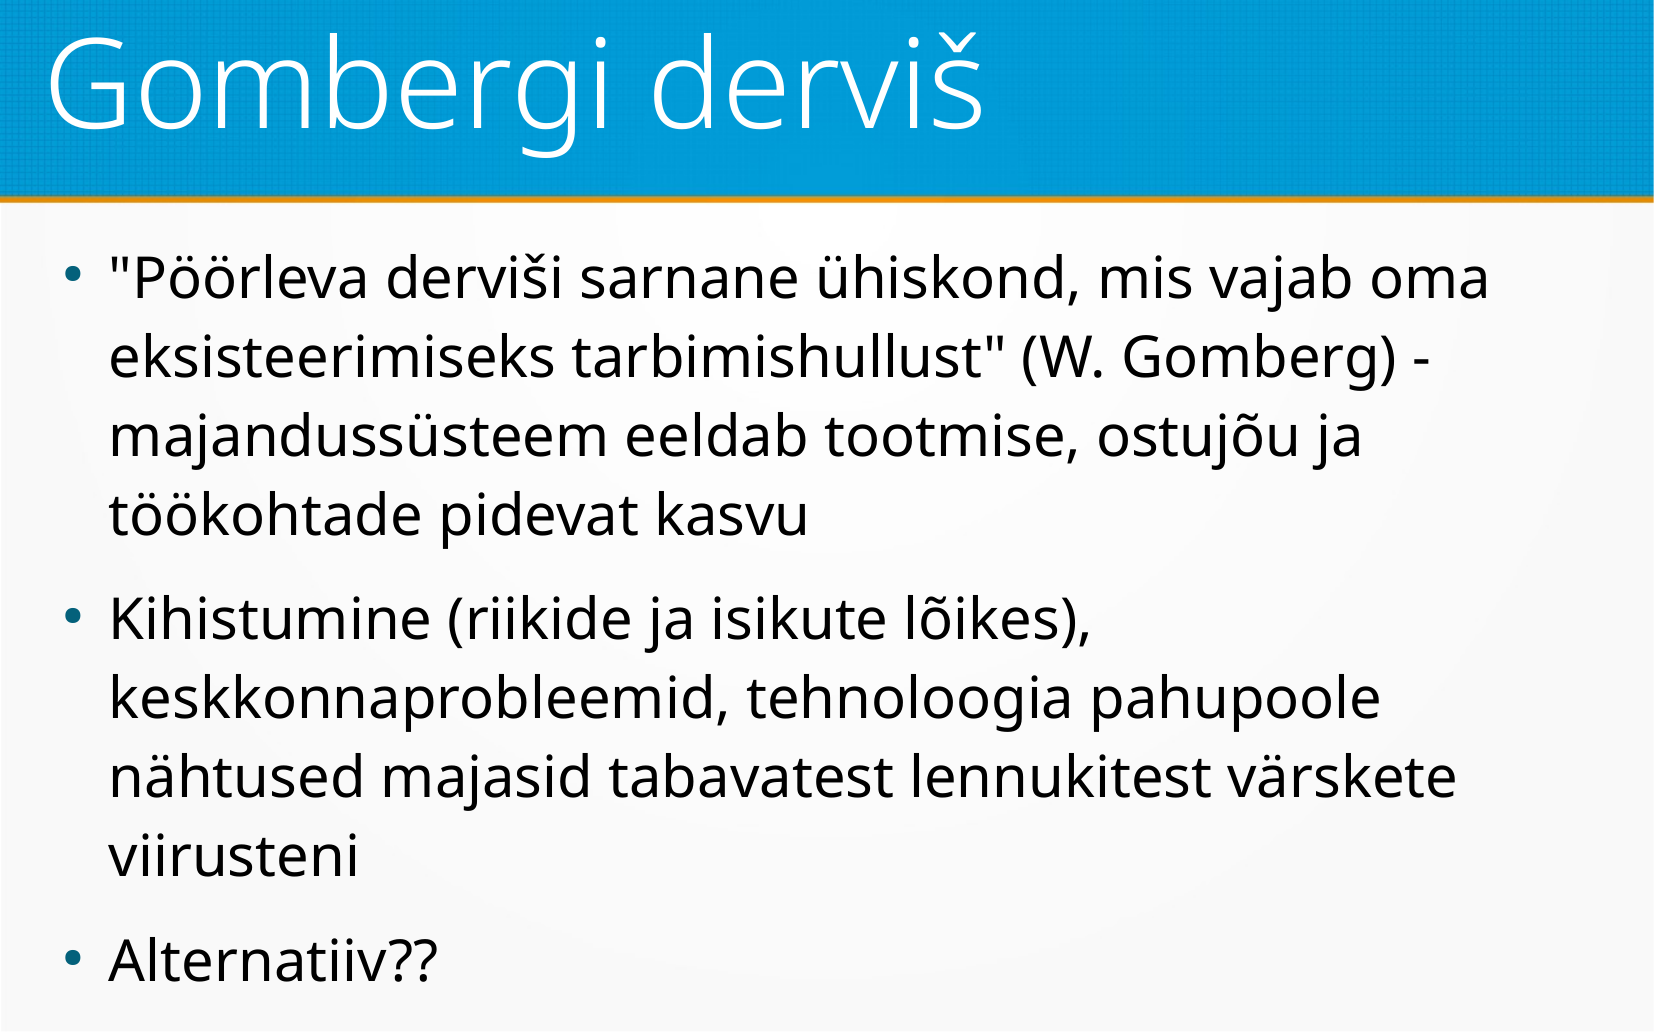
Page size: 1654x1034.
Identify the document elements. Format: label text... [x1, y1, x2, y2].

list "Pöörleva derviši sarnane ühiskond, mis vajab oma eksisteerimiseks tarbimishullust" (W. Gomberg) - majandussüsteem eeldab tootmise, ostujõu ja töökohtade pidevat kasvu Kihistumine (riikide ja isikute lõikes), keskkonnaprobleemid, tehnoloogia pahupoole nähtused majasid tabavatest lennukitest värskete viirusteni Alternatiiv?? [47, 236, 1607, 1002]
picture [0, 195, 1654, 1034]
title Gombergi derviš [43, 0, 1619, 166]
